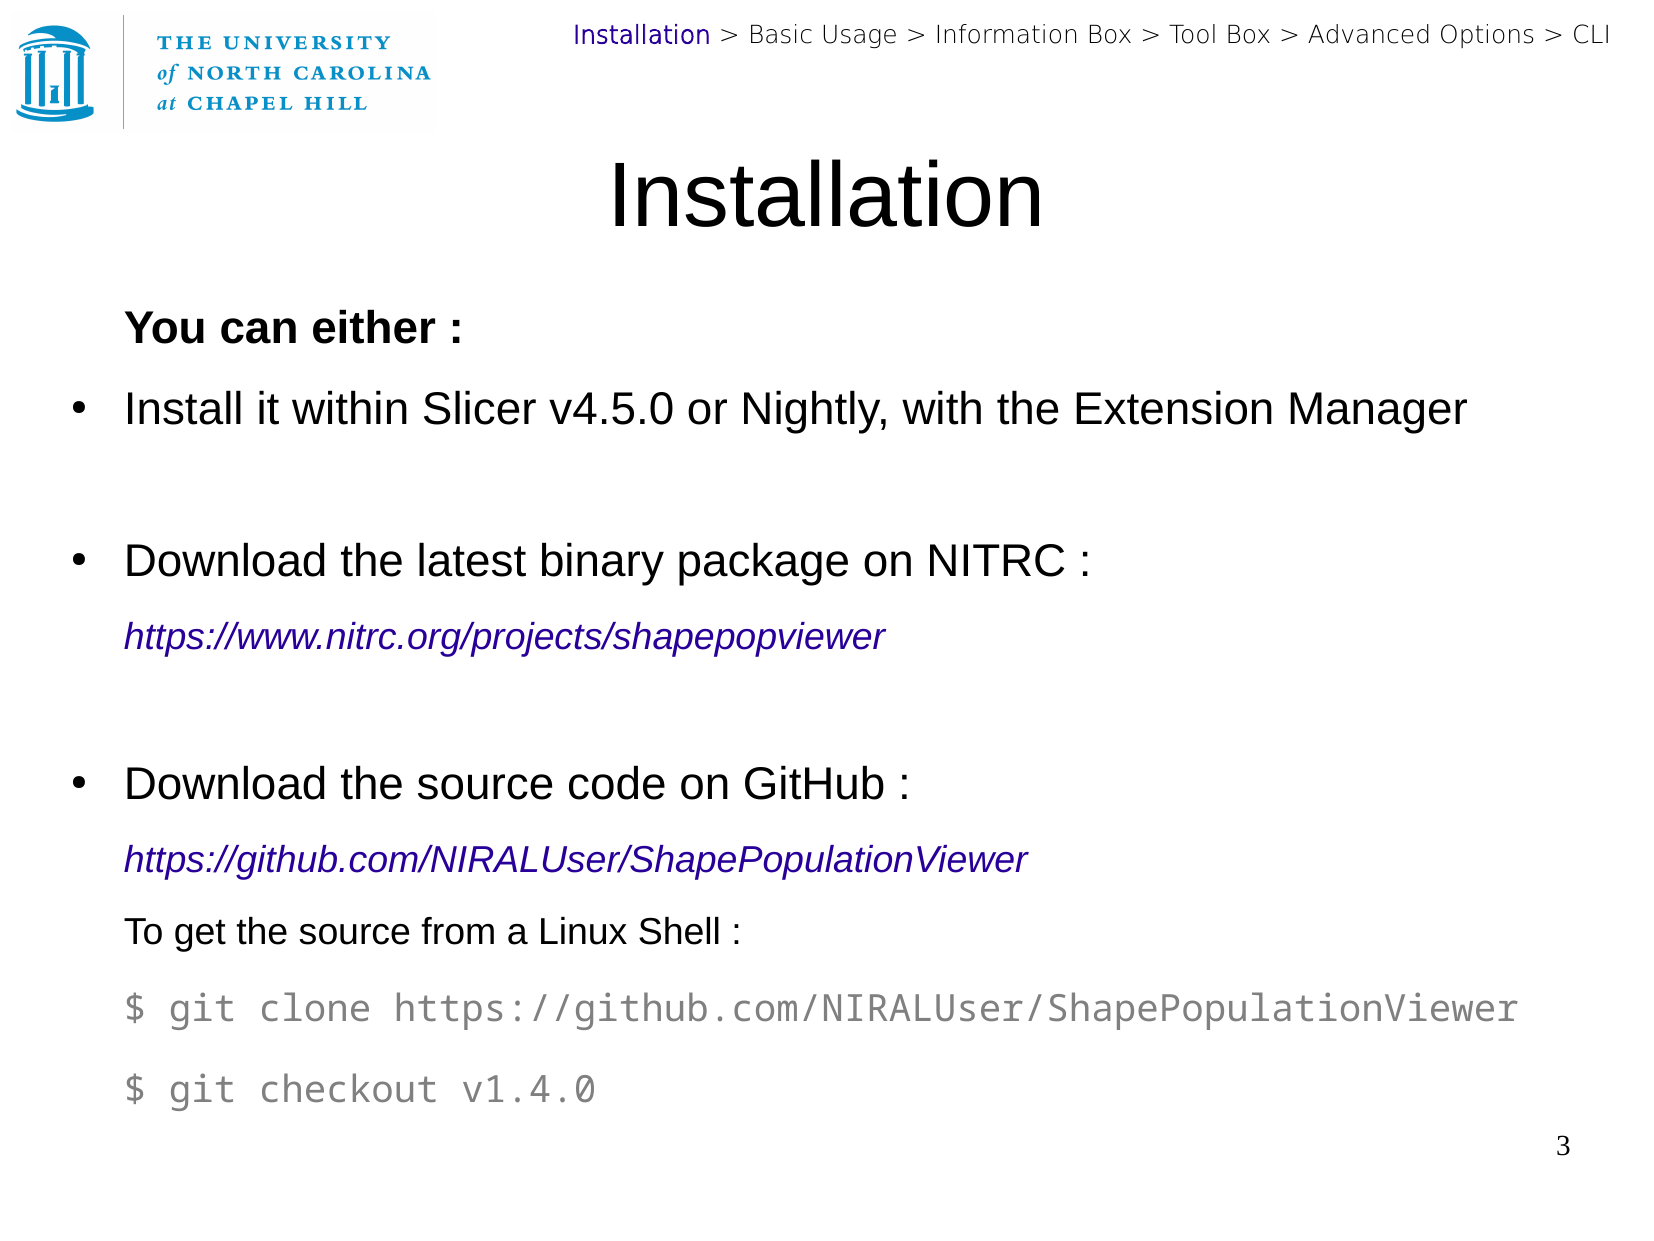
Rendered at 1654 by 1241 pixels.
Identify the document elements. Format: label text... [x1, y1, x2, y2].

title Installation [82, 90, 1571, 298]
text_box Installation > Basic Usage > Information Box > Tool Box > Advanced Options > CLI [558, 12, 1654, 57]
picture [11, 12, 436, 132]
list You can either : Install it within Slicer v4.5.0 or Nightly, with the Extension Manager Download the latest binary package on NITRC : https://www.nitrc.org/projects/shapepopviewer Download the source code on GitHub : https://github.com/NIRALUser/ShapePopulationViewer To get the source from a Linux Shell : $ git clone https://github.com/NIRALUser/ShapePopulationViewer $ git checkout v1.4.0 [53, 302, 1542, 1121]
